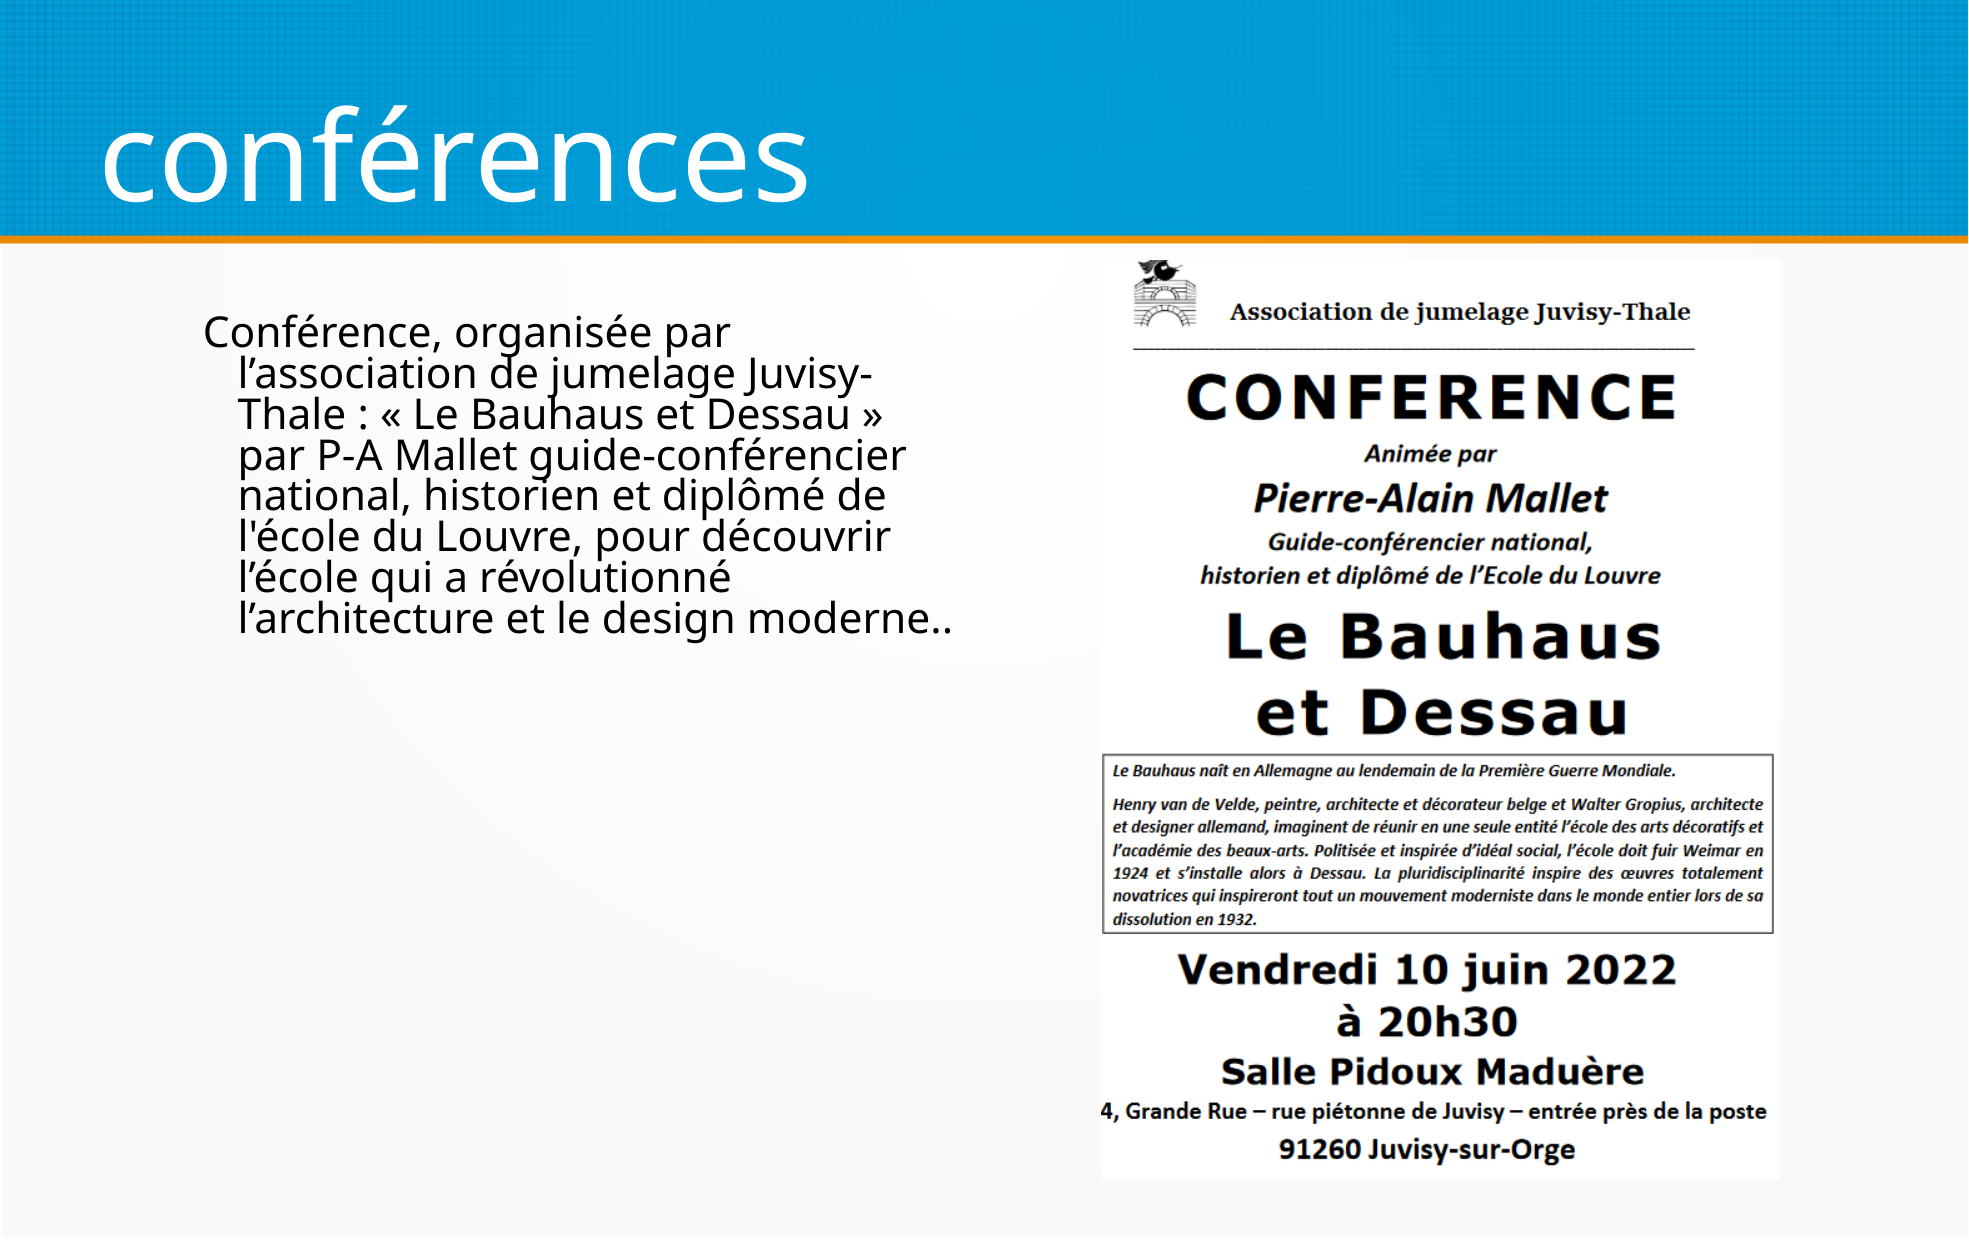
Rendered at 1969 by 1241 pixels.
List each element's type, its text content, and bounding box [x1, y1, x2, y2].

picture [1101, 260, 1780, 1179]
list Conférence, organisée par l’association de jumelage Juvisy-Thale : « Le Bauhaus et Dessau » par P-A Mallet guide-conférencier national, historien et diplômé de l'école du Louvre, pour découvrir l’école qui a révolutionné l’architecture et le design moderne.. [98, 315, 958, 680]
title conférences [98, 19, 1870, 227]
